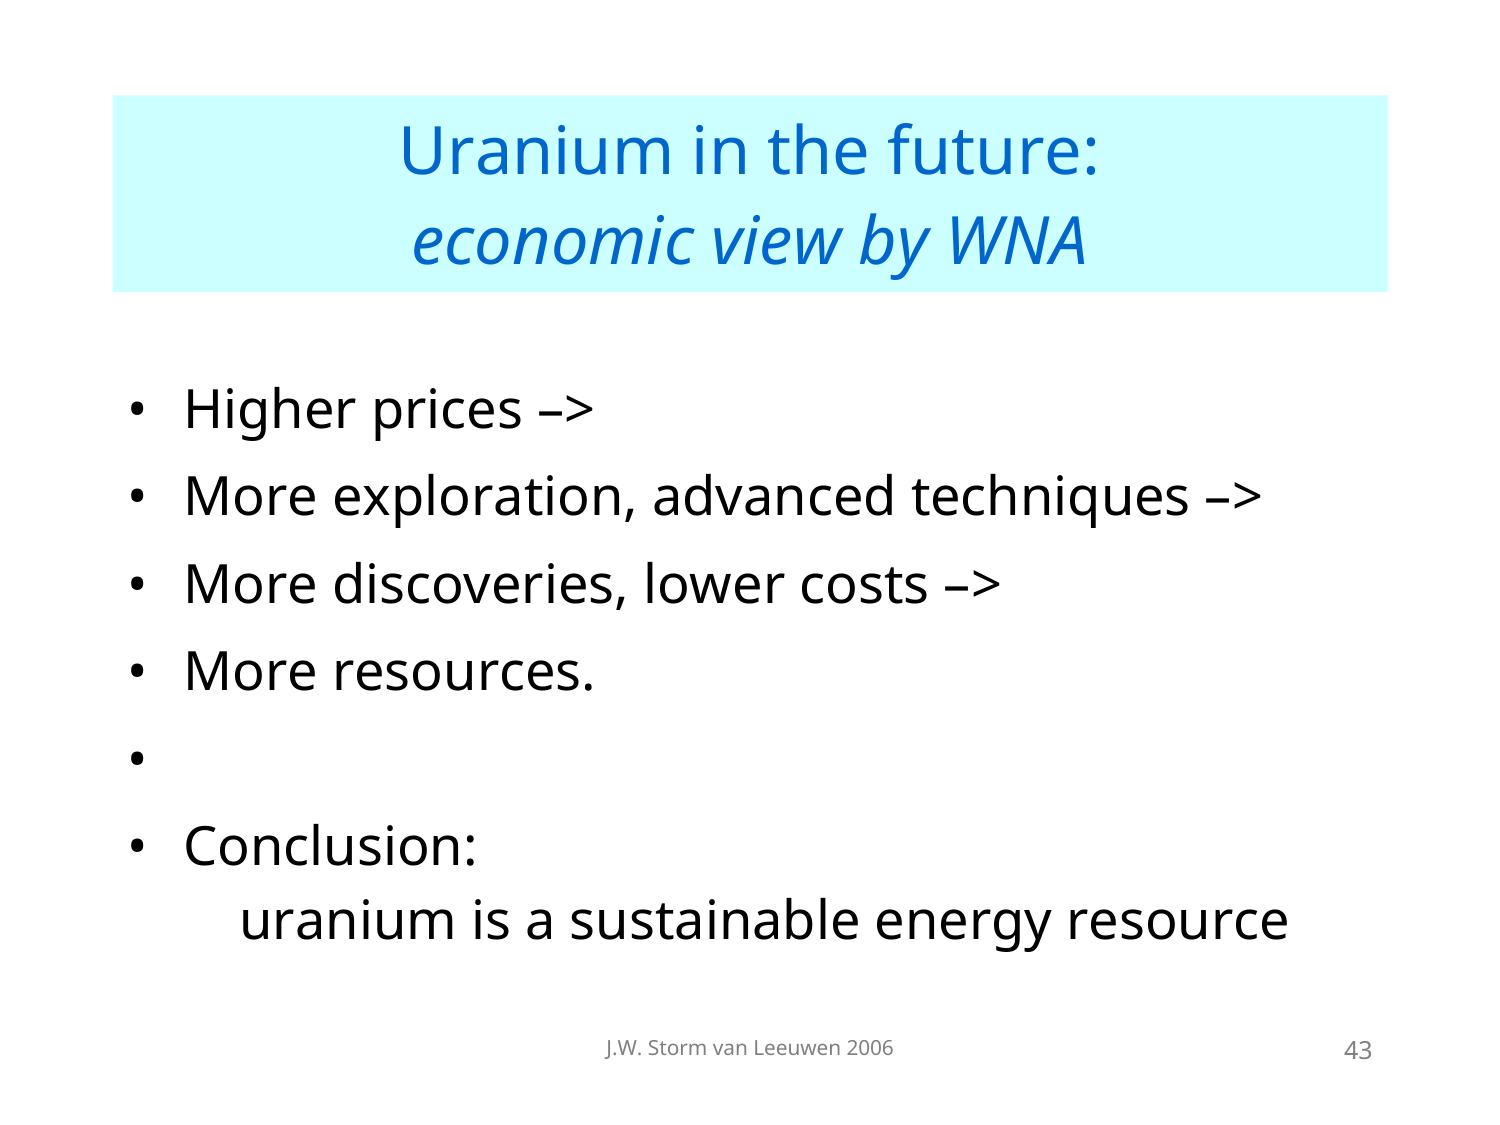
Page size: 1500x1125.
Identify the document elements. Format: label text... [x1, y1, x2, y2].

list Higher prices –> More exploration, advanced techniques –> More discoveries, lower costs –> More resources. Conclusion: uranium is a sustainable energy resource [112, 362, 1413, 1000]
title Uranium in the future: economic view by WNA [112, 99, 1388, 288]
